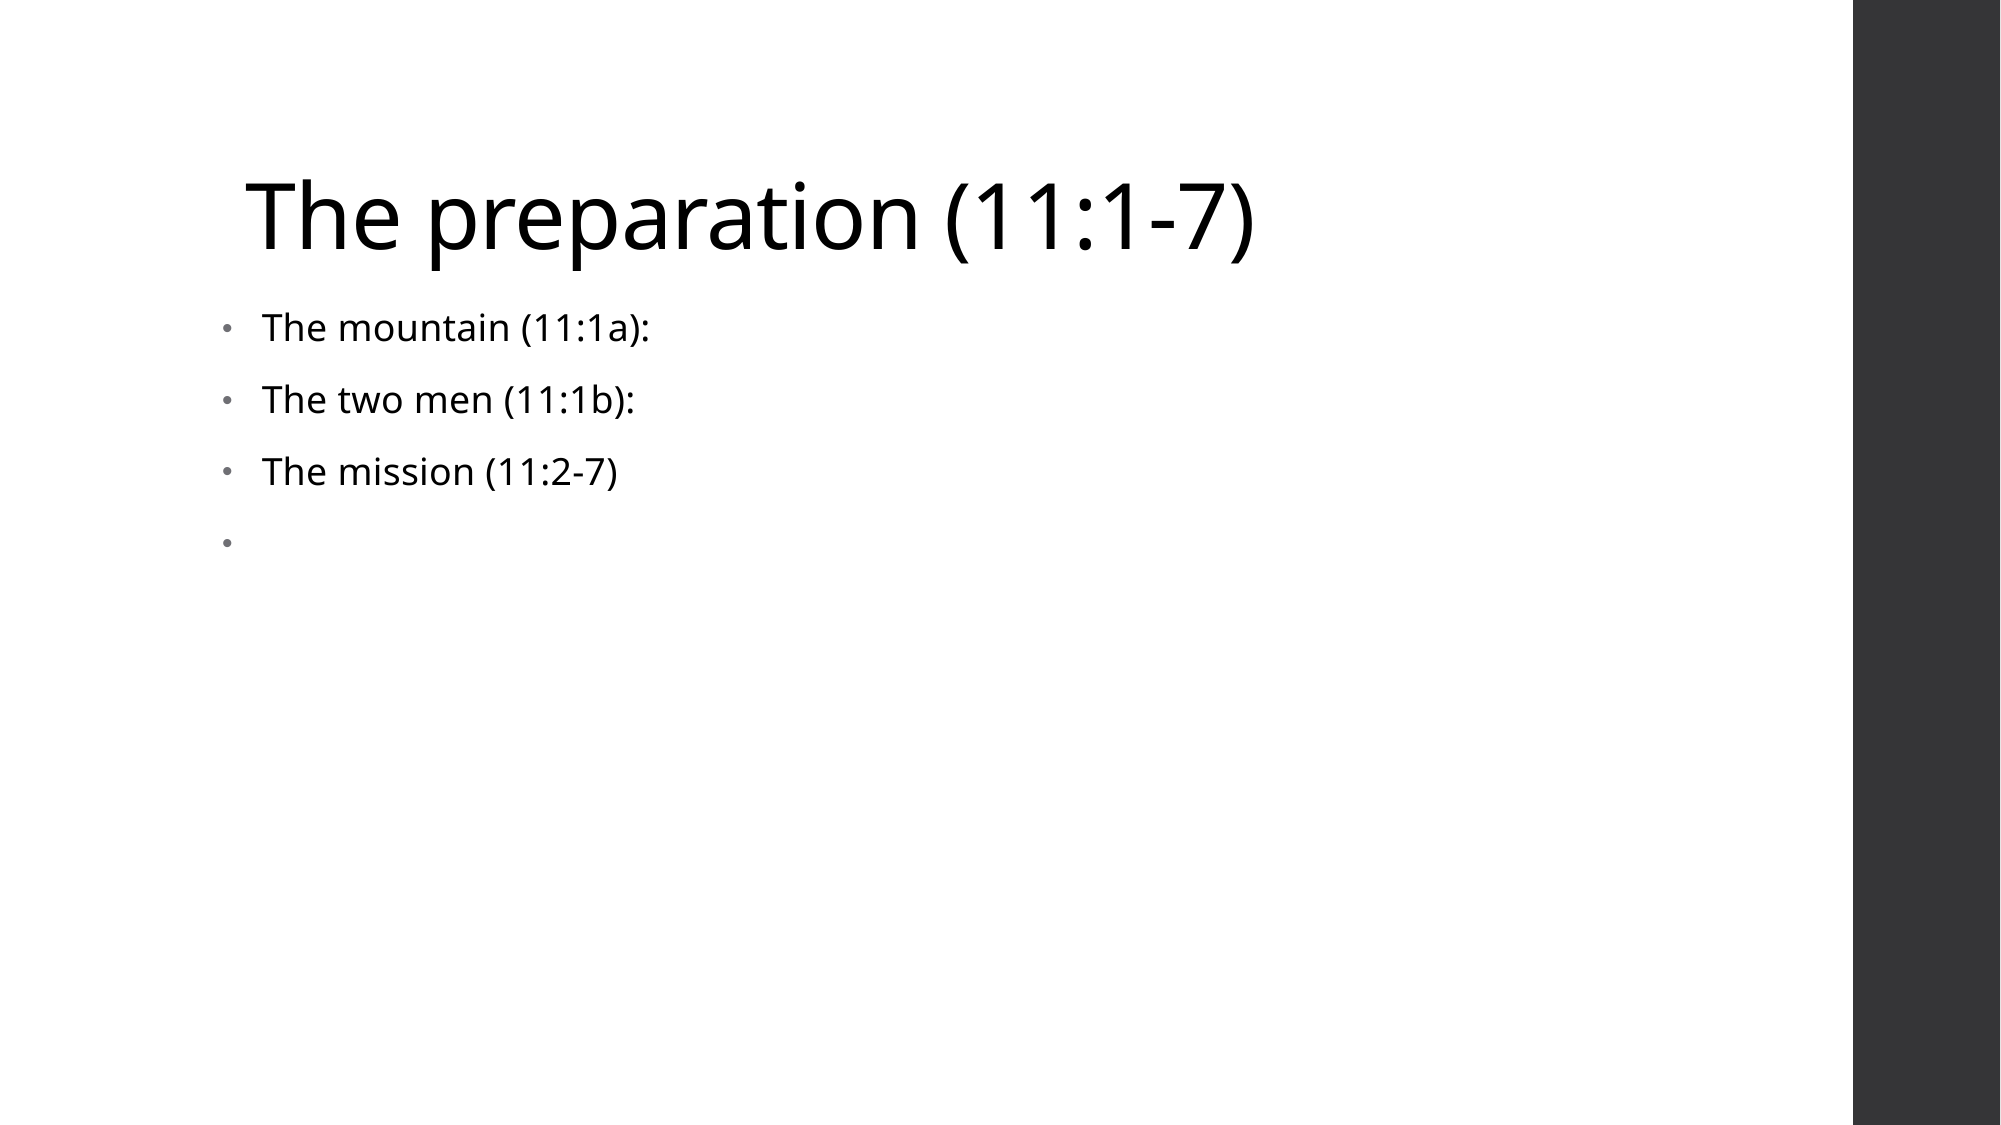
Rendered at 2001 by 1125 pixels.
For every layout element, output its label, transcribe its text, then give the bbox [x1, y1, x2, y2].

list The mountain (11:1a): The two men (11:1b): The mission (11:2-7) [206, 299, 1617, 1014]
title The preparation (11:1-7) [206, 60, 1797, 278]
